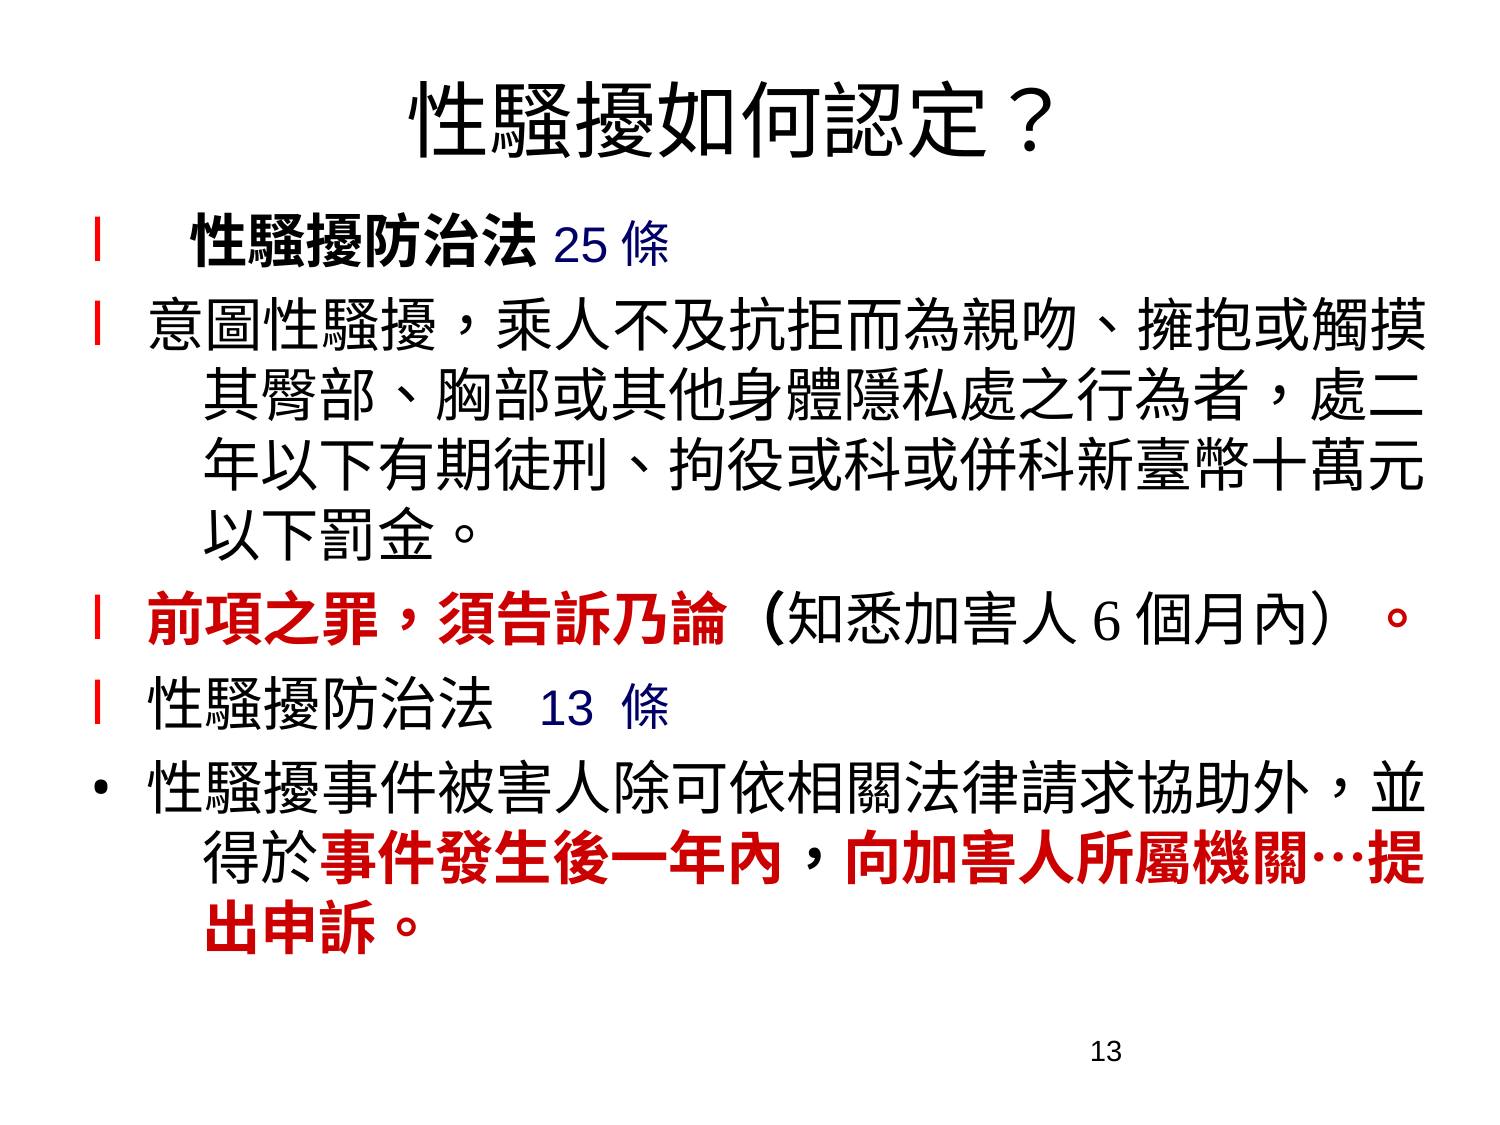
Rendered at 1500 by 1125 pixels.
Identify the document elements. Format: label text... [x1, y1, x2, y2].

title 性騷擾如何認定？ [75, 45, 1426, 185]
list 性騷擾防治法25條 意圖性騷擾，乘人不及抗拒而為親吻、擁抱或觸摸其臀部、胸部或其他身體隱私處之行為者，處二年以下有期徒刑、拘役或科或併科新臺幣十萬元以下罰金。 前項之罪，須告訴乃論（知悉加害人6個月內）。 性騷擾防治法 13 條 性騷擾事件被害人除可依相關法律請求協助外，並得於事件發生後一年內，向加害人所屬機關…提出申訴。 [75, 196, 1447, 1047]
text_box [1074, 1047, 1426, 1103]
